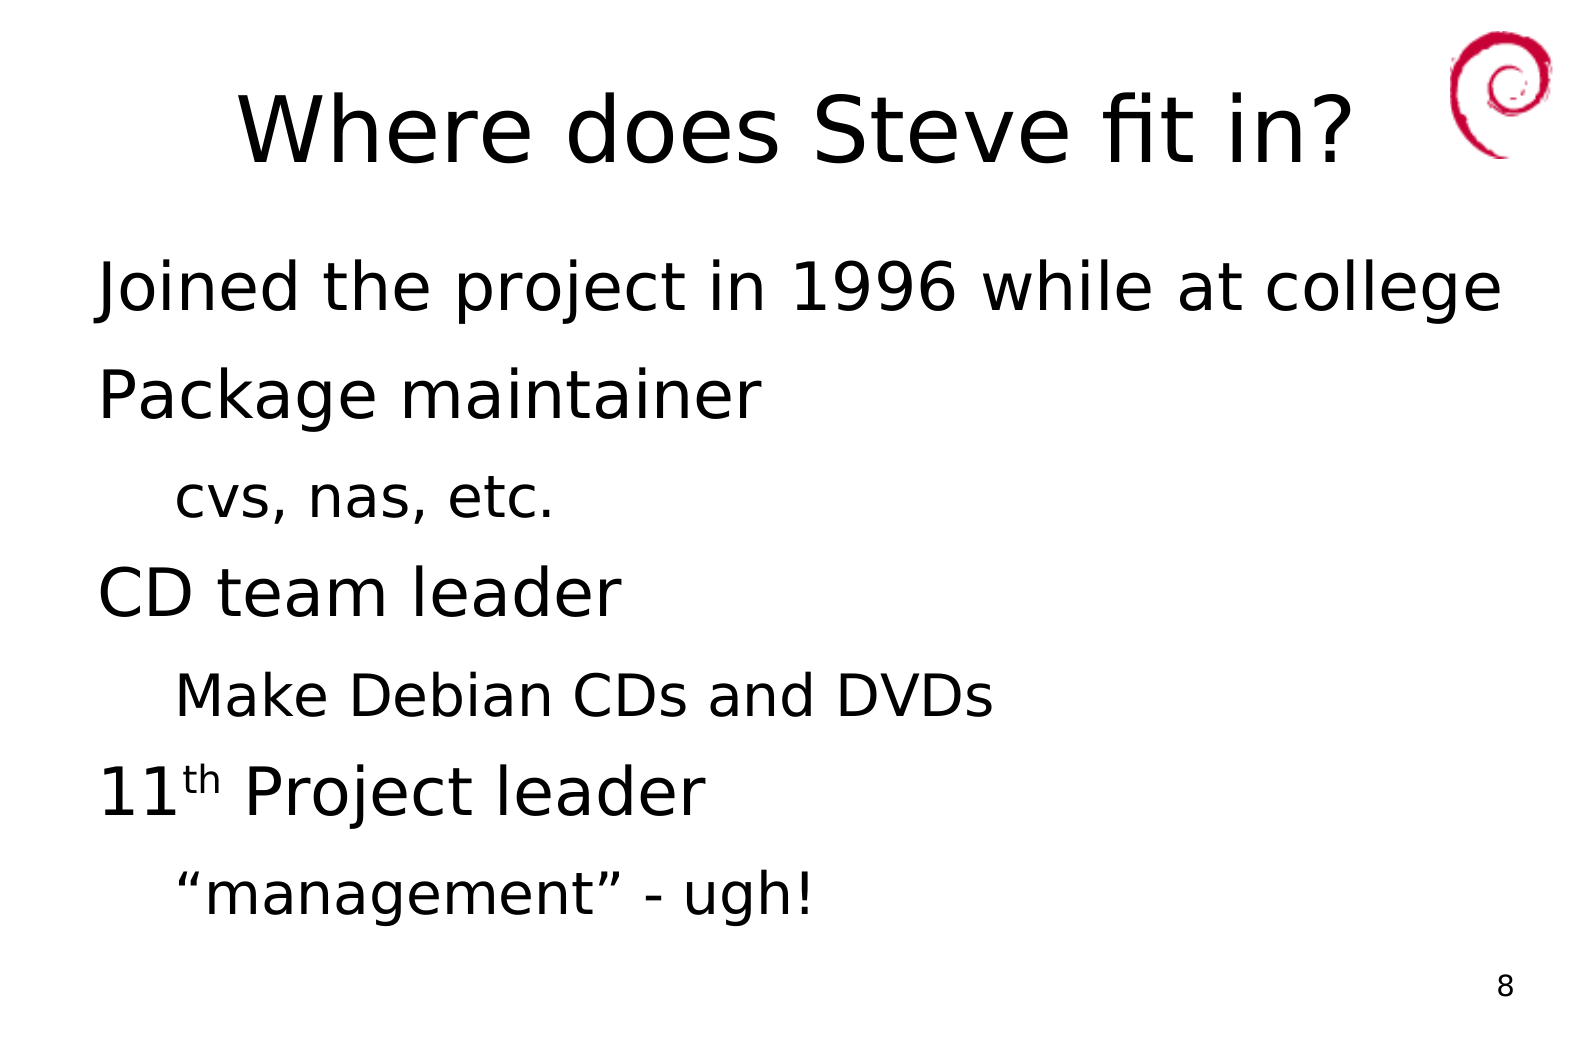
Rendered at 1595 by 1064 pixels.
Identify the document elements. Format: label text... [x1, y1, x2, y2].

list Joined the project in 1996 while at college Package maintainer cvs, nas, etc. CD team leader Make Debian CDs and DVDs 11th Project leader “management” - ugh! [79, 248, 1515, 1009]
title Where does Steve fit in? [79, 49, 1515, 213]
picture [1450, 31, 1555, 159]
